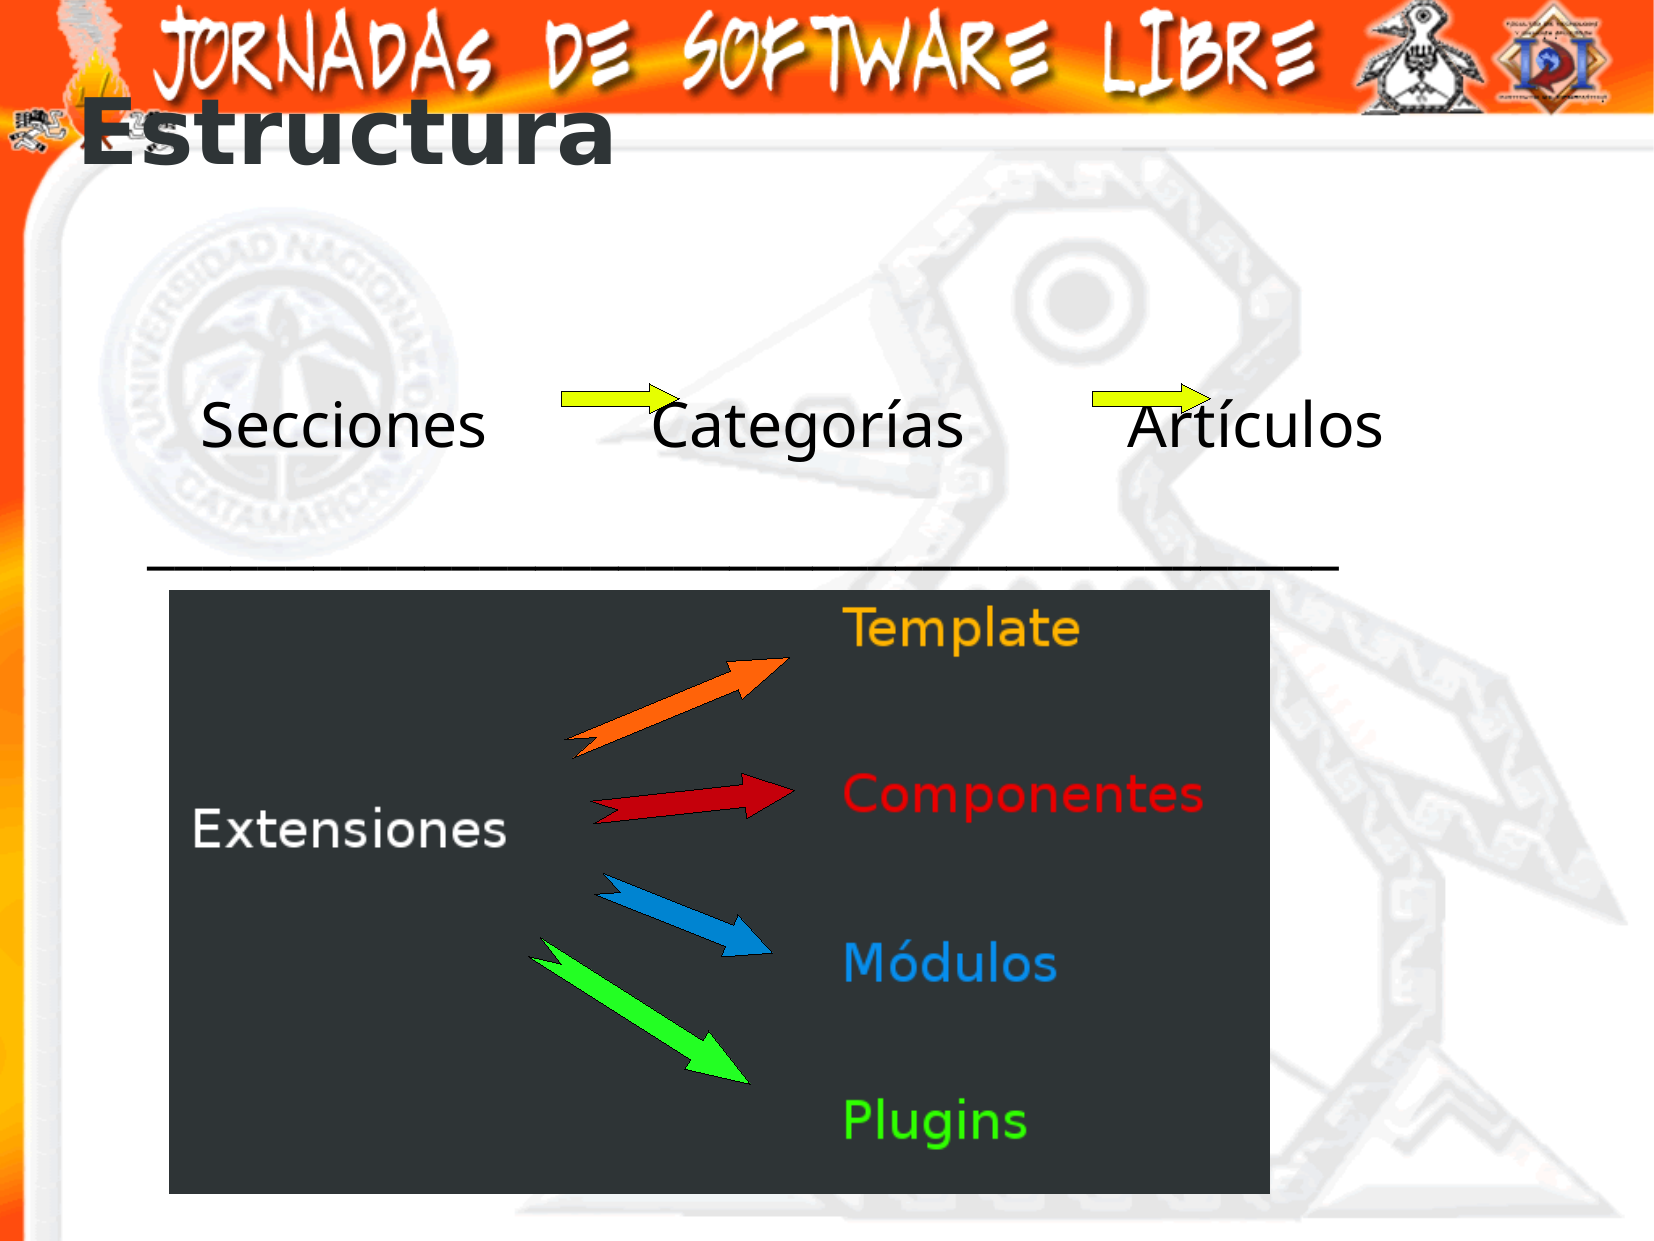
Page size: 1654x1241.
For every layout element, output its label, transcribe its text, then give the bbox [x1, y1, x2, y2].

text_box [594, 873, 773, 957]
text_box [561, 383, 680, 414]
text_box [564, 657, 790, 759]
text_box [1092, 383, 1211, 414]
text_box [590, 773, 795, 824]
list Secciones Categorías Artículos ___________________________________________ [59, 295, 1548, 1114]
picture [0, 0, 1654, 1241]
title Estructura [76, 29, 1565, 237]
text_box [528, 937, 751, 1085]
